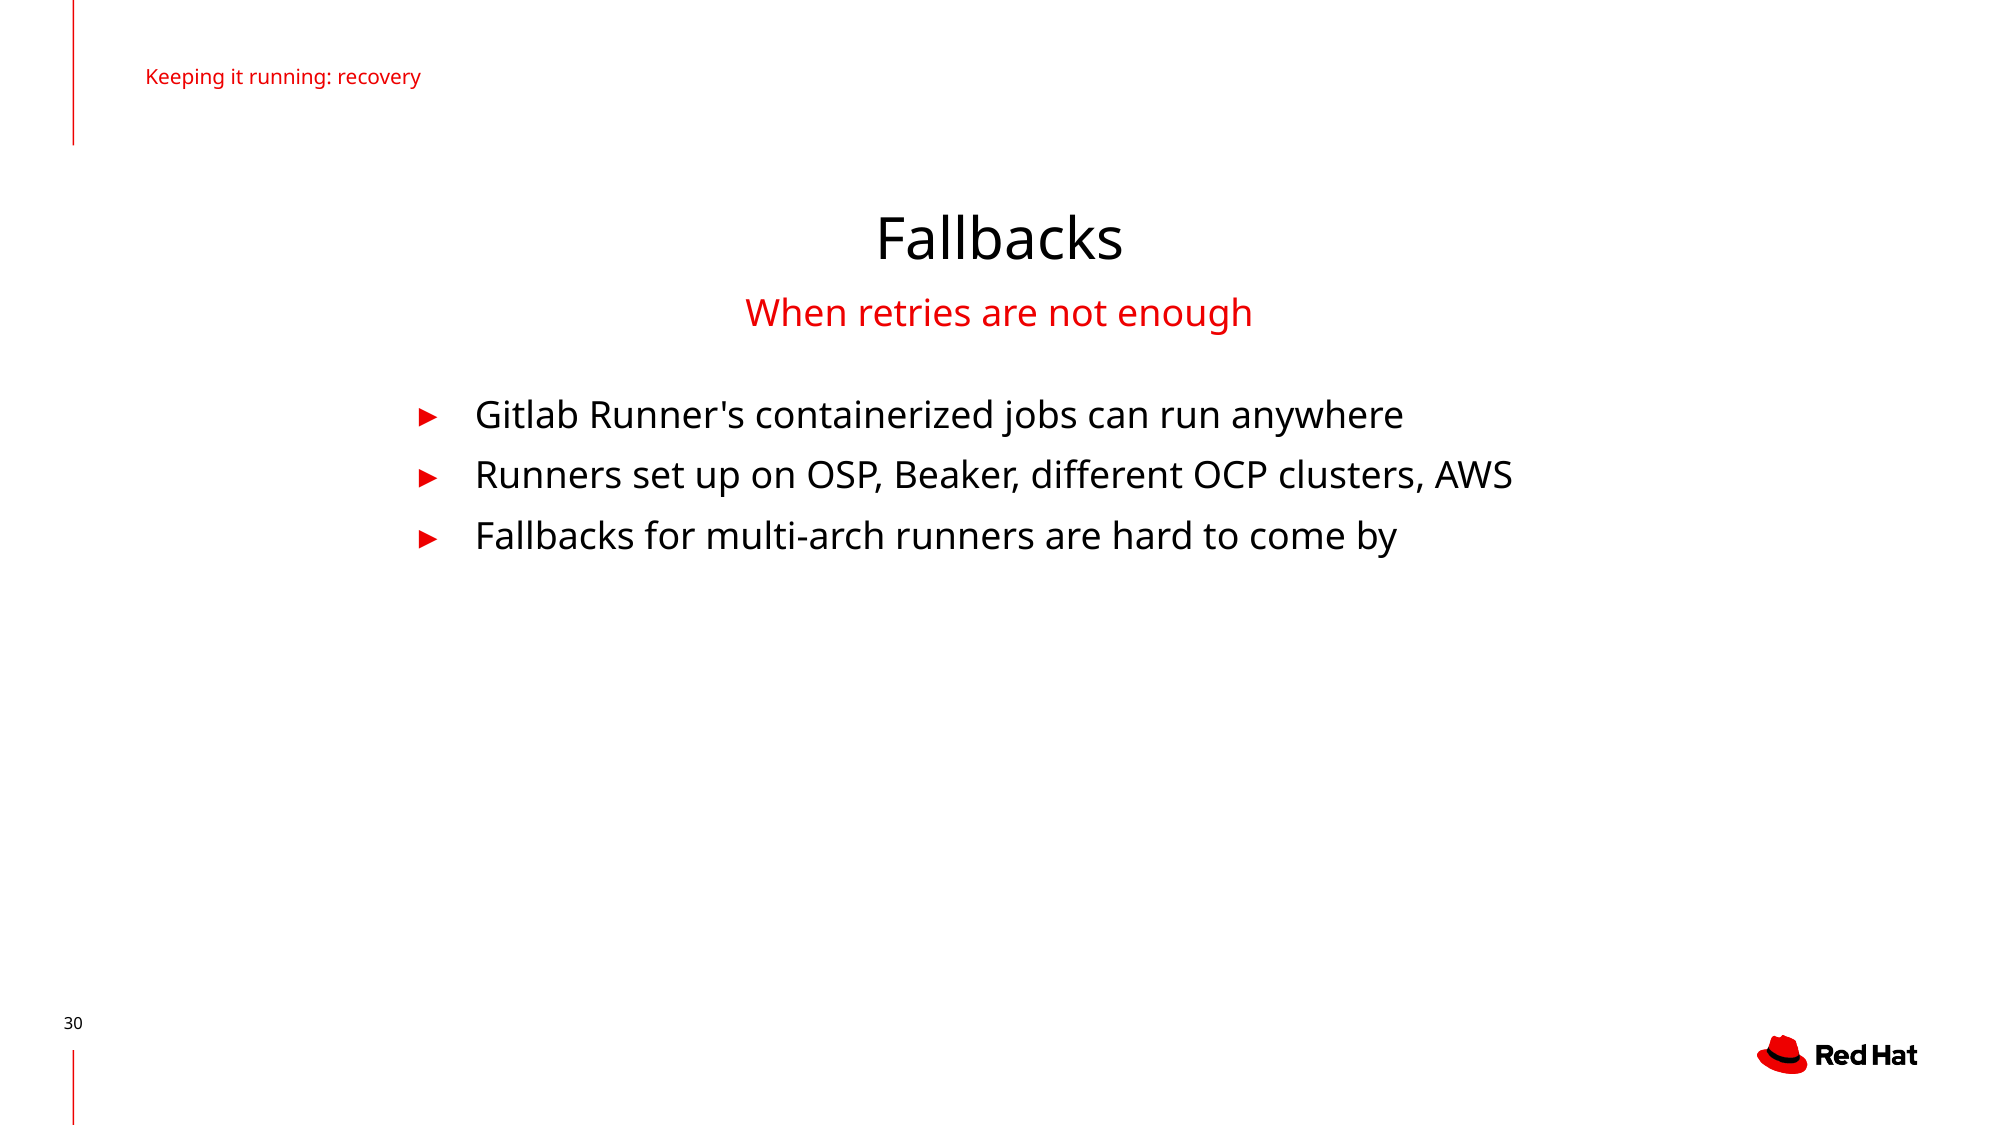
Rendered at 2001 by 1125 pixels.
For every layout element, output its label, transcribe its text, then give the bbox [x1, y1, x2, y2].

list Gitlab Runner's containerized jobs can run anywhere Runners set up on OSP, Beaker, different OCP clusters, AWS Fallbacks for multi-arch runners are hard to come by [399, 375, 1600, 975]
subtitle Keeping it running: recovery [73, 9, 919, 143]
title Fallbacks [145, 180, 1855, 271]
subtitle When retries are not enough [145, 271, 1855, 320]
picture [1757, 1035, 1918, 1074]
slide_number <number> [13, 1012, 134, 1036]
